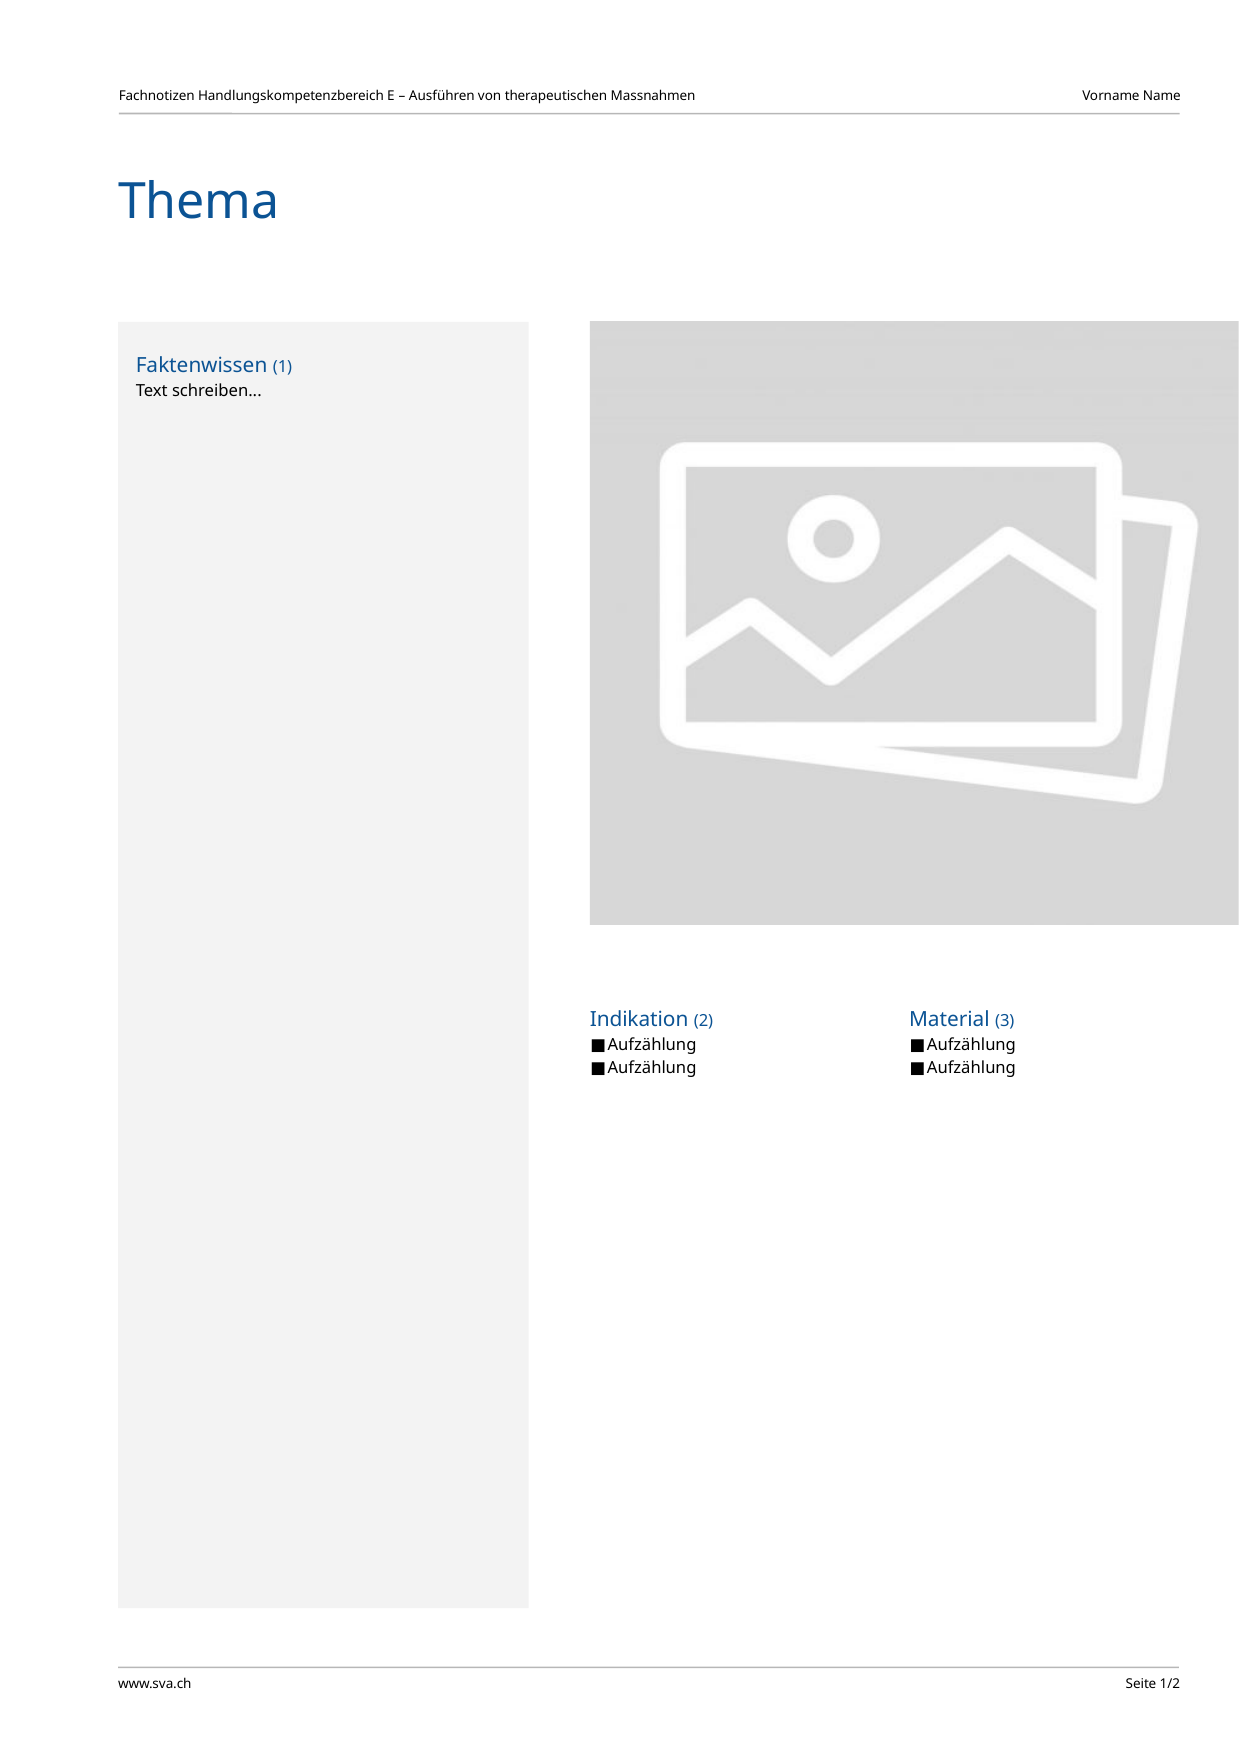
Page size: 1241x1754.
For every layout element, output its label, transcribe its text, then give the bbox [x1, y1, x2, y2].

text_box Indikation (2) Aufzählung Aufzählung [589, 993, 861, 1609]
text_box Seite 1/2 [909, 1674, 1181, 1693]
text_box Vorname Name [929, 76, 1181, 114]
text_box Faktenwissen (1) Text schreiben... [118, 321, 529, 1609]
picture [589, 321, 1239, 925]
text_box Material (3) Aufzählung Aufzählung [909, 993, 1181, 1609]
text_box Thema [118, 168, 1181, 280]
